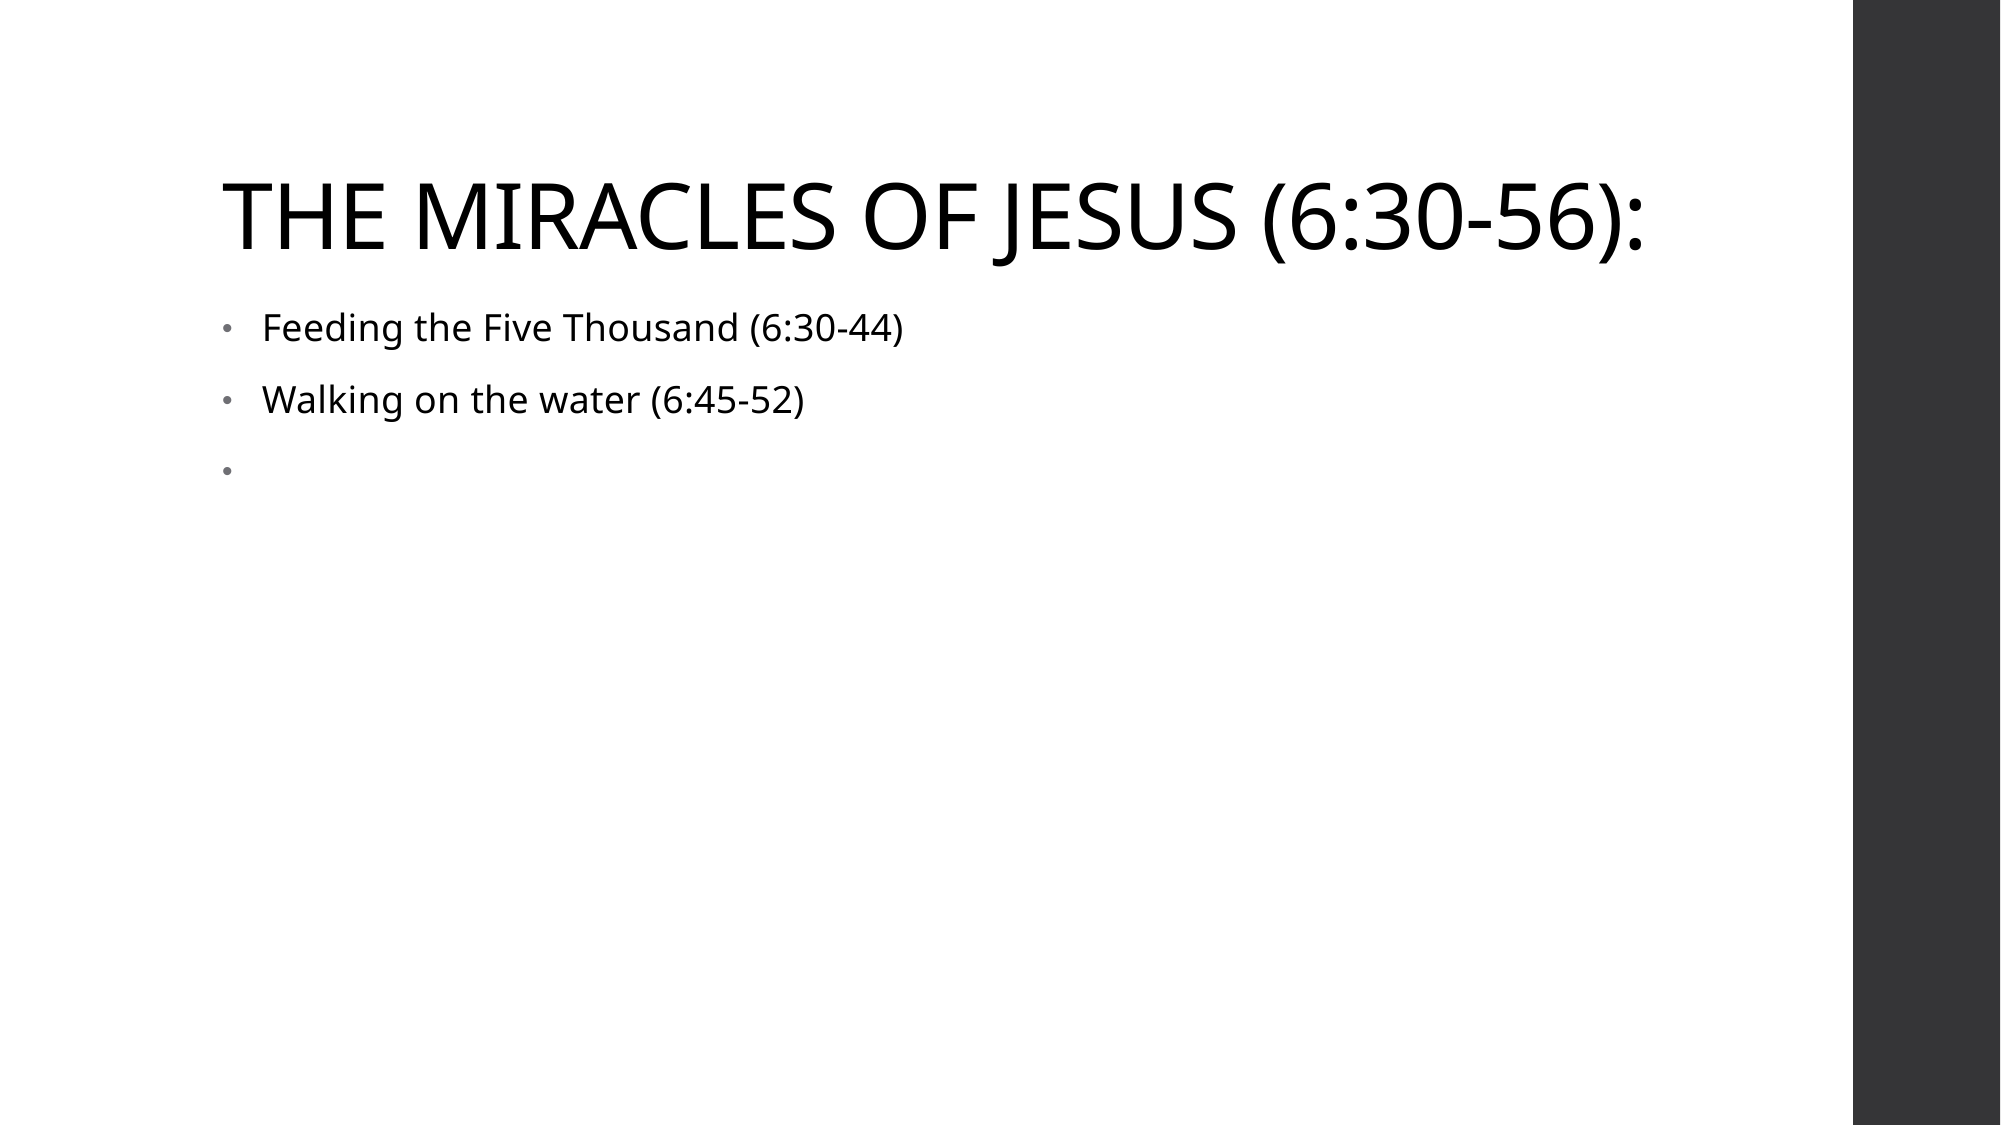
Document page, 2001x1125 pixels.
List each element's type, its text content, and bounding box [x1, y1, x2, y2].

list Feeding the Five Thousand (6:30-44) Walking on the water (6:45-52) [206, 299, 1617, 1014]
title THE MIRACLES OF JESUS (6:30-56): [206, 60, 1797, 278]
